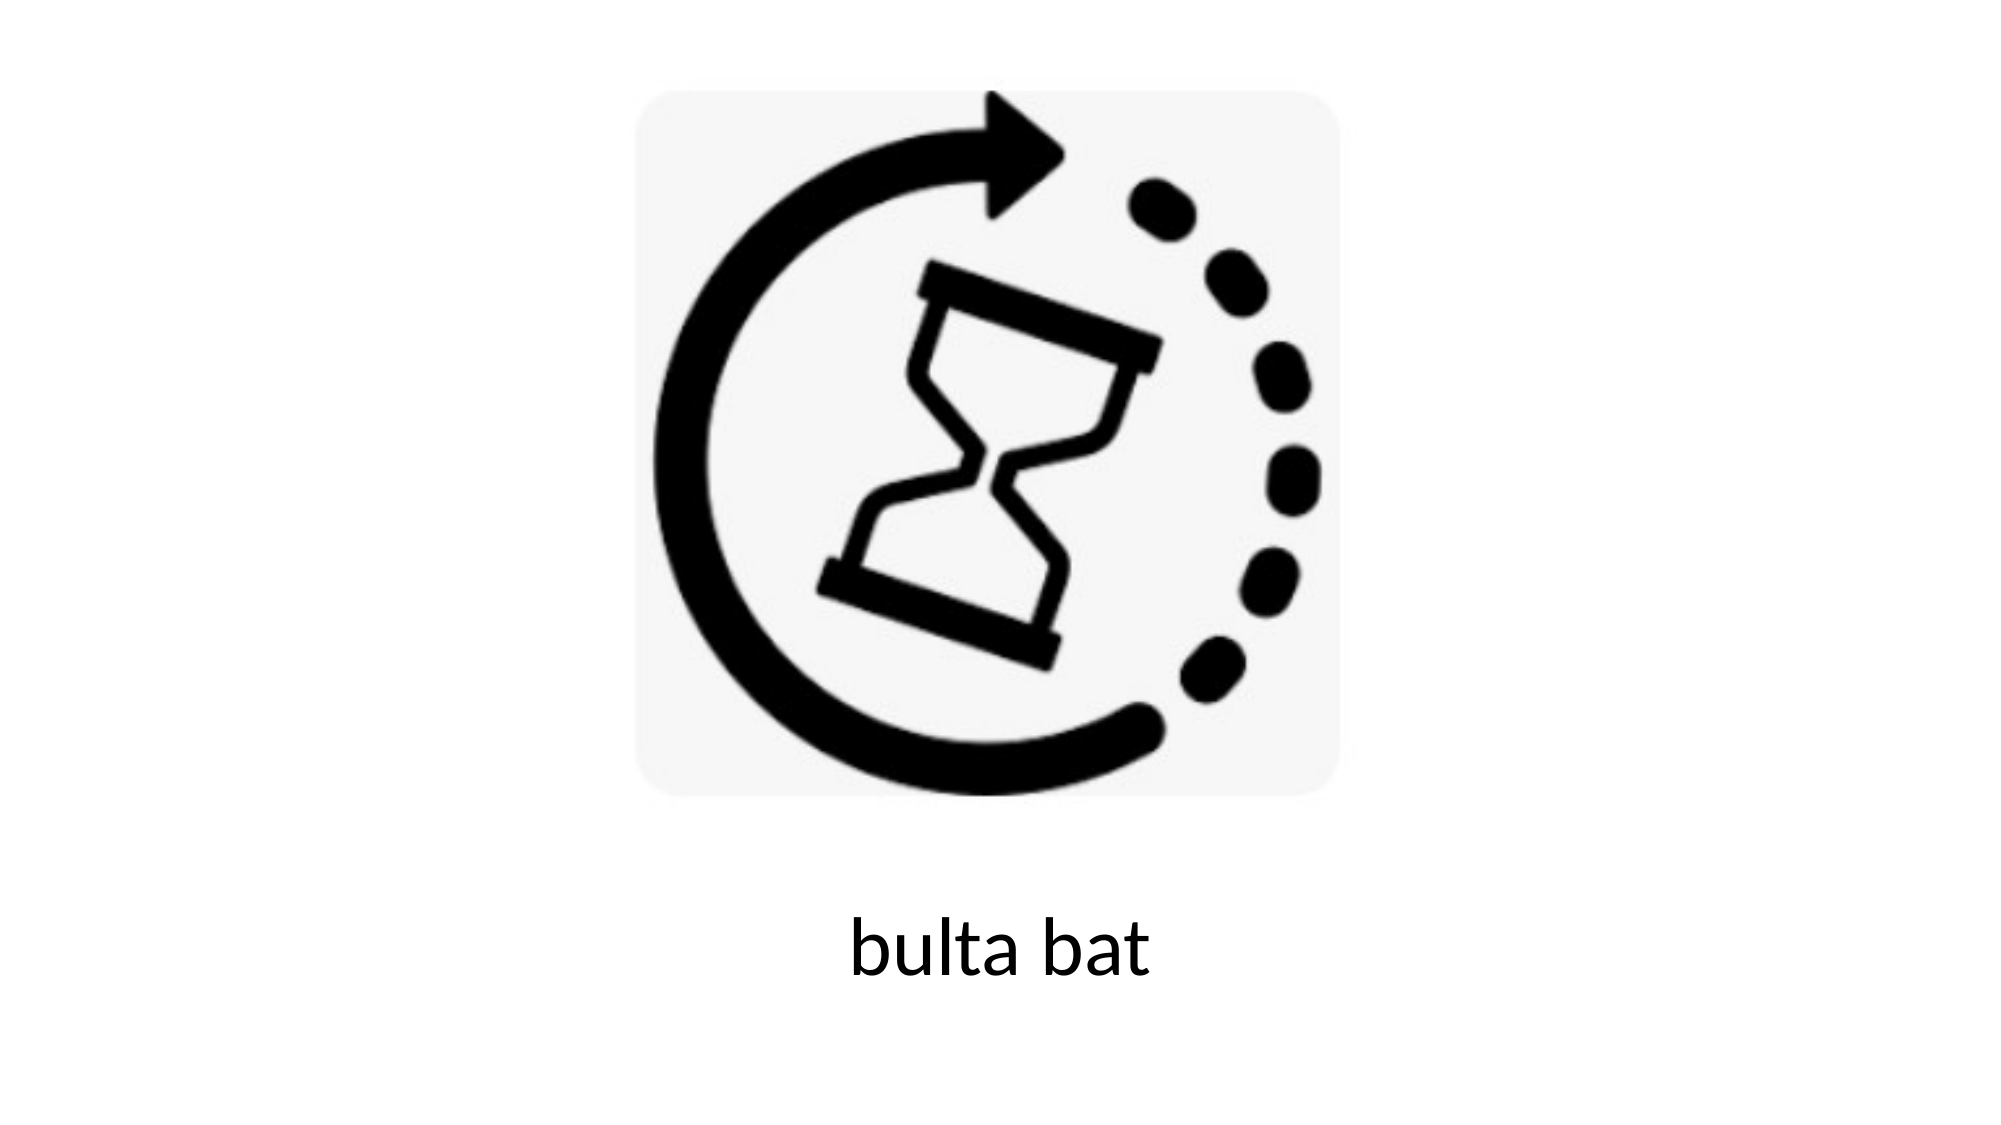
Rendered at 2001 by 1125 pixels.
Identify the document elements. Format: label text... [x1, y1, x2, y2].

picture [628, 76, 1372, 815]
text_box bulta bat [803, 884, 1196, 1000]
